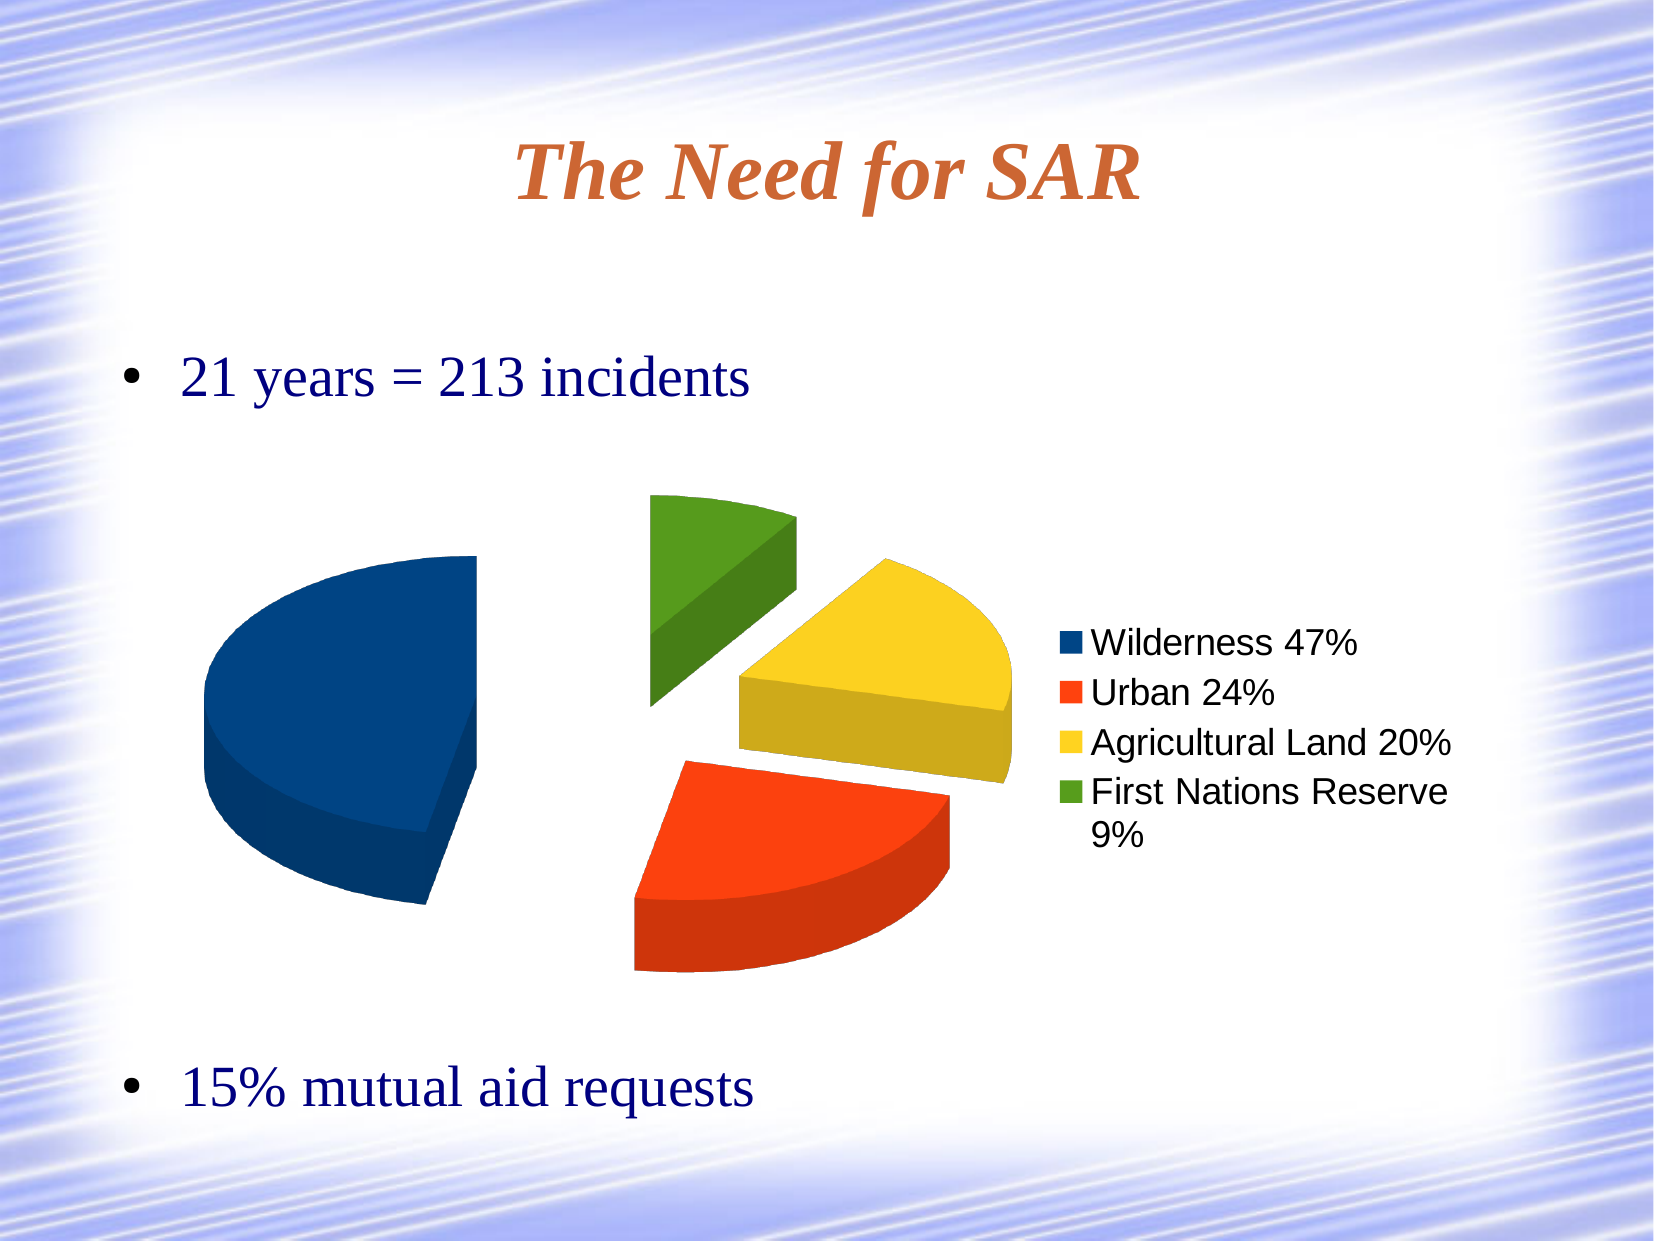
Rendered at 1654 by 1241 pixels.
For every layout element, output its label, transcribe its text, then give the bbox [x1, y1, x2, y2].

title The Need for SAR [121, 67, 1534, 275]
list 21 years = 213 incidents 15% mutual aid requests [121, 344, 1534, 1120]
chart [177, 442, 1477, 1034]
picture [0, 0, 1654, 1241]
